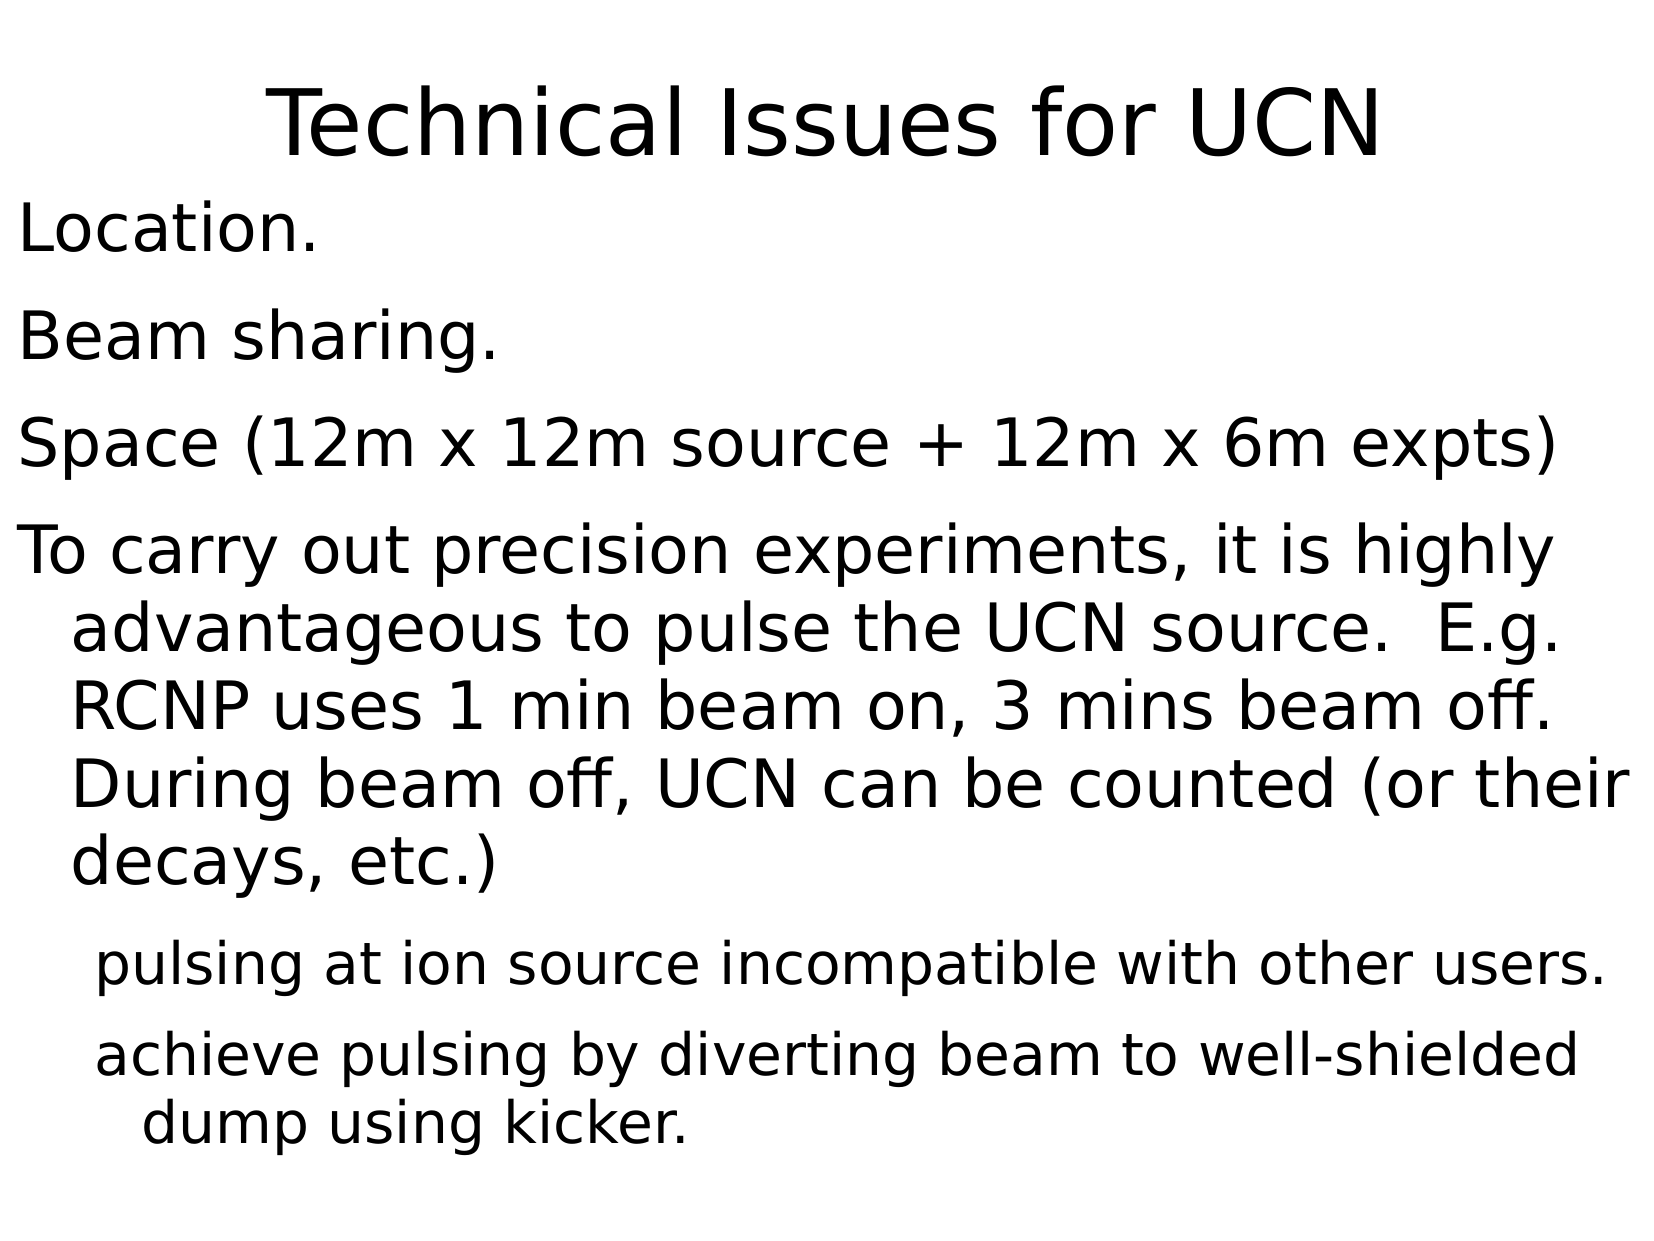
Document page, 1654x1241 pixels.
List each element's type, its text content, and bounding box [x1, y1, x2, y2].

title Technical Issues for UCN [82, 27, 1571, 189]
list Location. Beam sharing. Space (12m x 12m source + 12m x 6m expts) To carry out precision experiments, it is highly advantageous to pulse the UCN source. E.g. RCNP uses 1 min beam on, 3 mins beam off. During beam off, UCN can be counted (or their decays, etc.) pulsing at ion source incompatible with other users. achieve pulsing by diverting beam to well-shielded dump using kicker. [0, 189, 1654, 1225]
